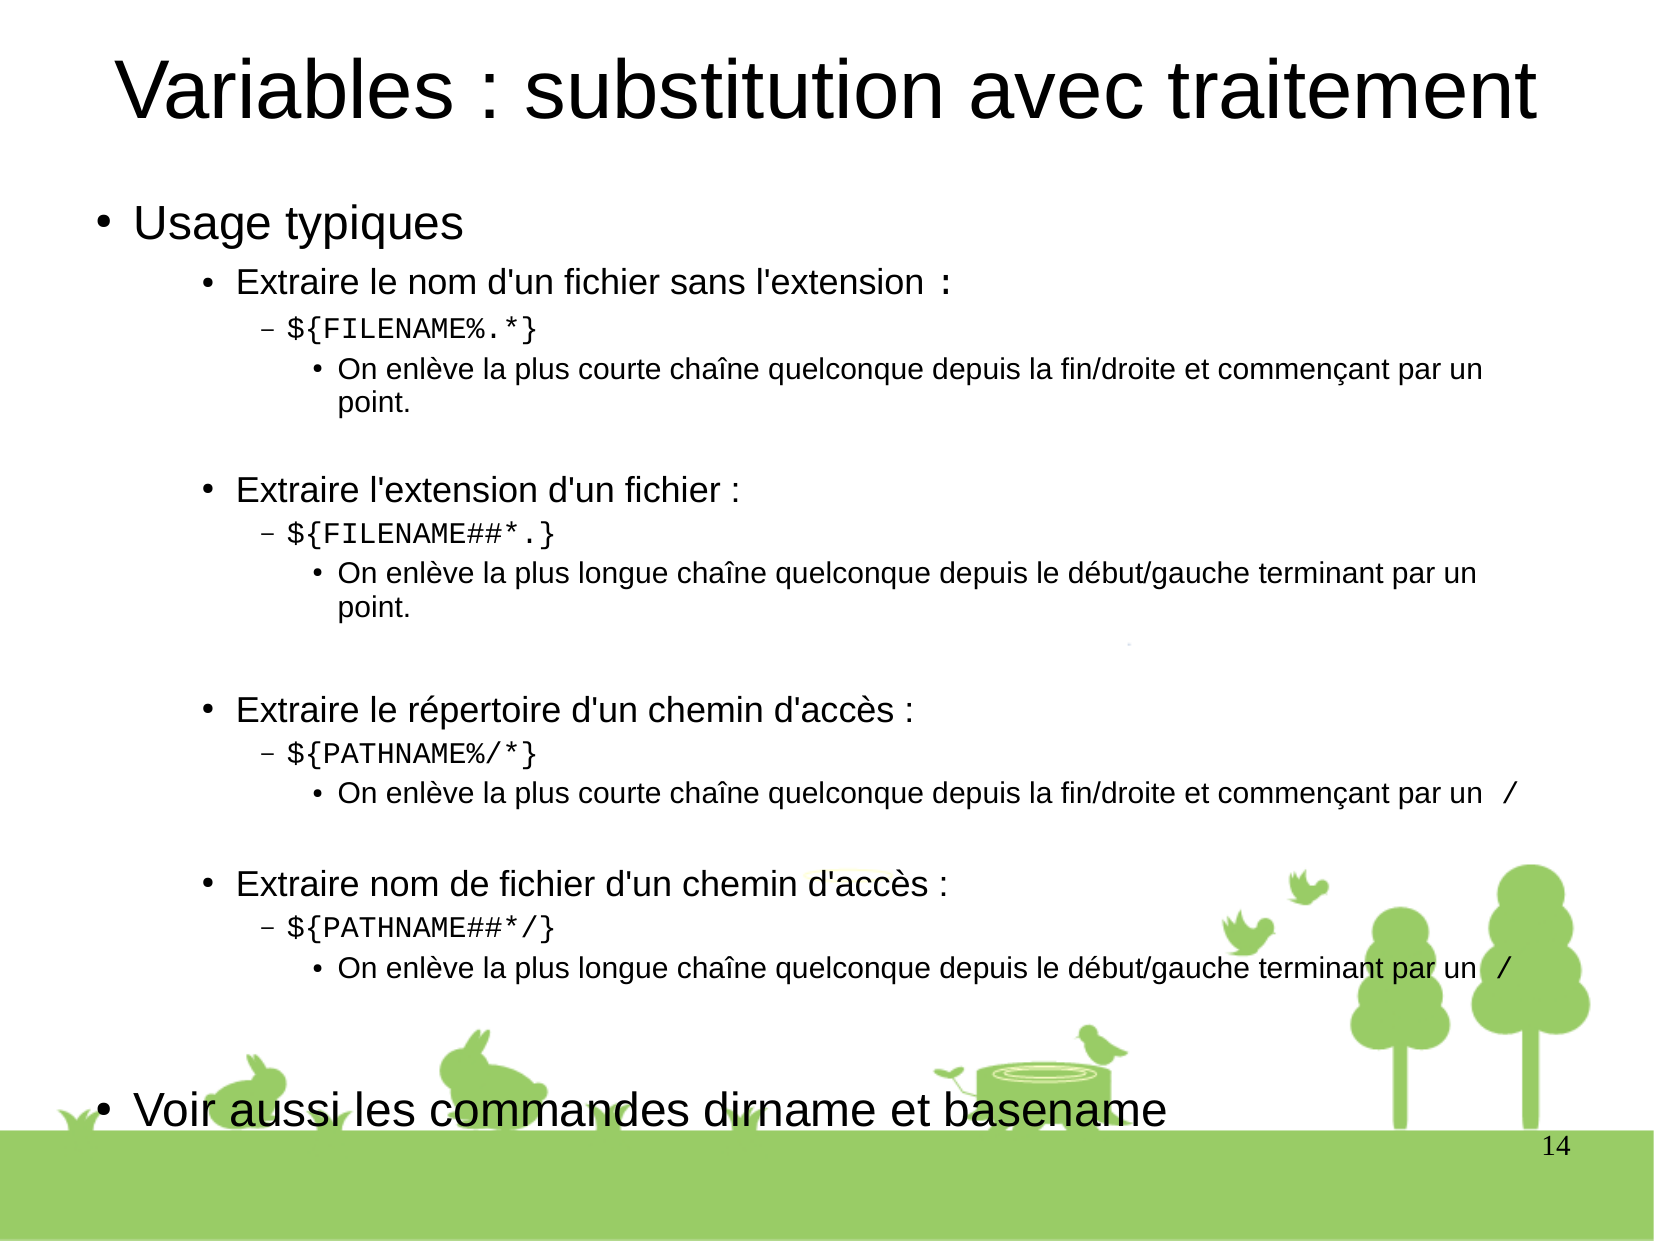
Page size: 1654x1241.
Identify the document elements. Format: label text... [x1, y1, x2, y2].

list Usage typiques Extraire le nom d'un fichier sans l'extension : ${FILENAME%.*} On enlève la plus courte chaîne quelconque depuis la fin/droite et commençant par un point. Extraire l'extension d'un fichier : ${FILENAME##*.} On enlève la plus longue chaîne quelconque depuis le début/gauche terminant par un point. Extraire le répertoire d'un chemin d'accès : ${PATHNAME%/*} On enlève la plus courte chaîne quelconque depuis la fin/droite et commençant par un / Extraire nom de fichier d'un chemin d'accès : ${PATHNAME##*/} On enlève la plus longue chaîne quelconque depuis le début/gauche terminant par un / Voir aussi les commandes dirname et basename [82, 195, 1538, 1182]
title Variables : substitution avec traitement [82, 43, 1571, 137]
picture [0, 0, 1654, 1241]
